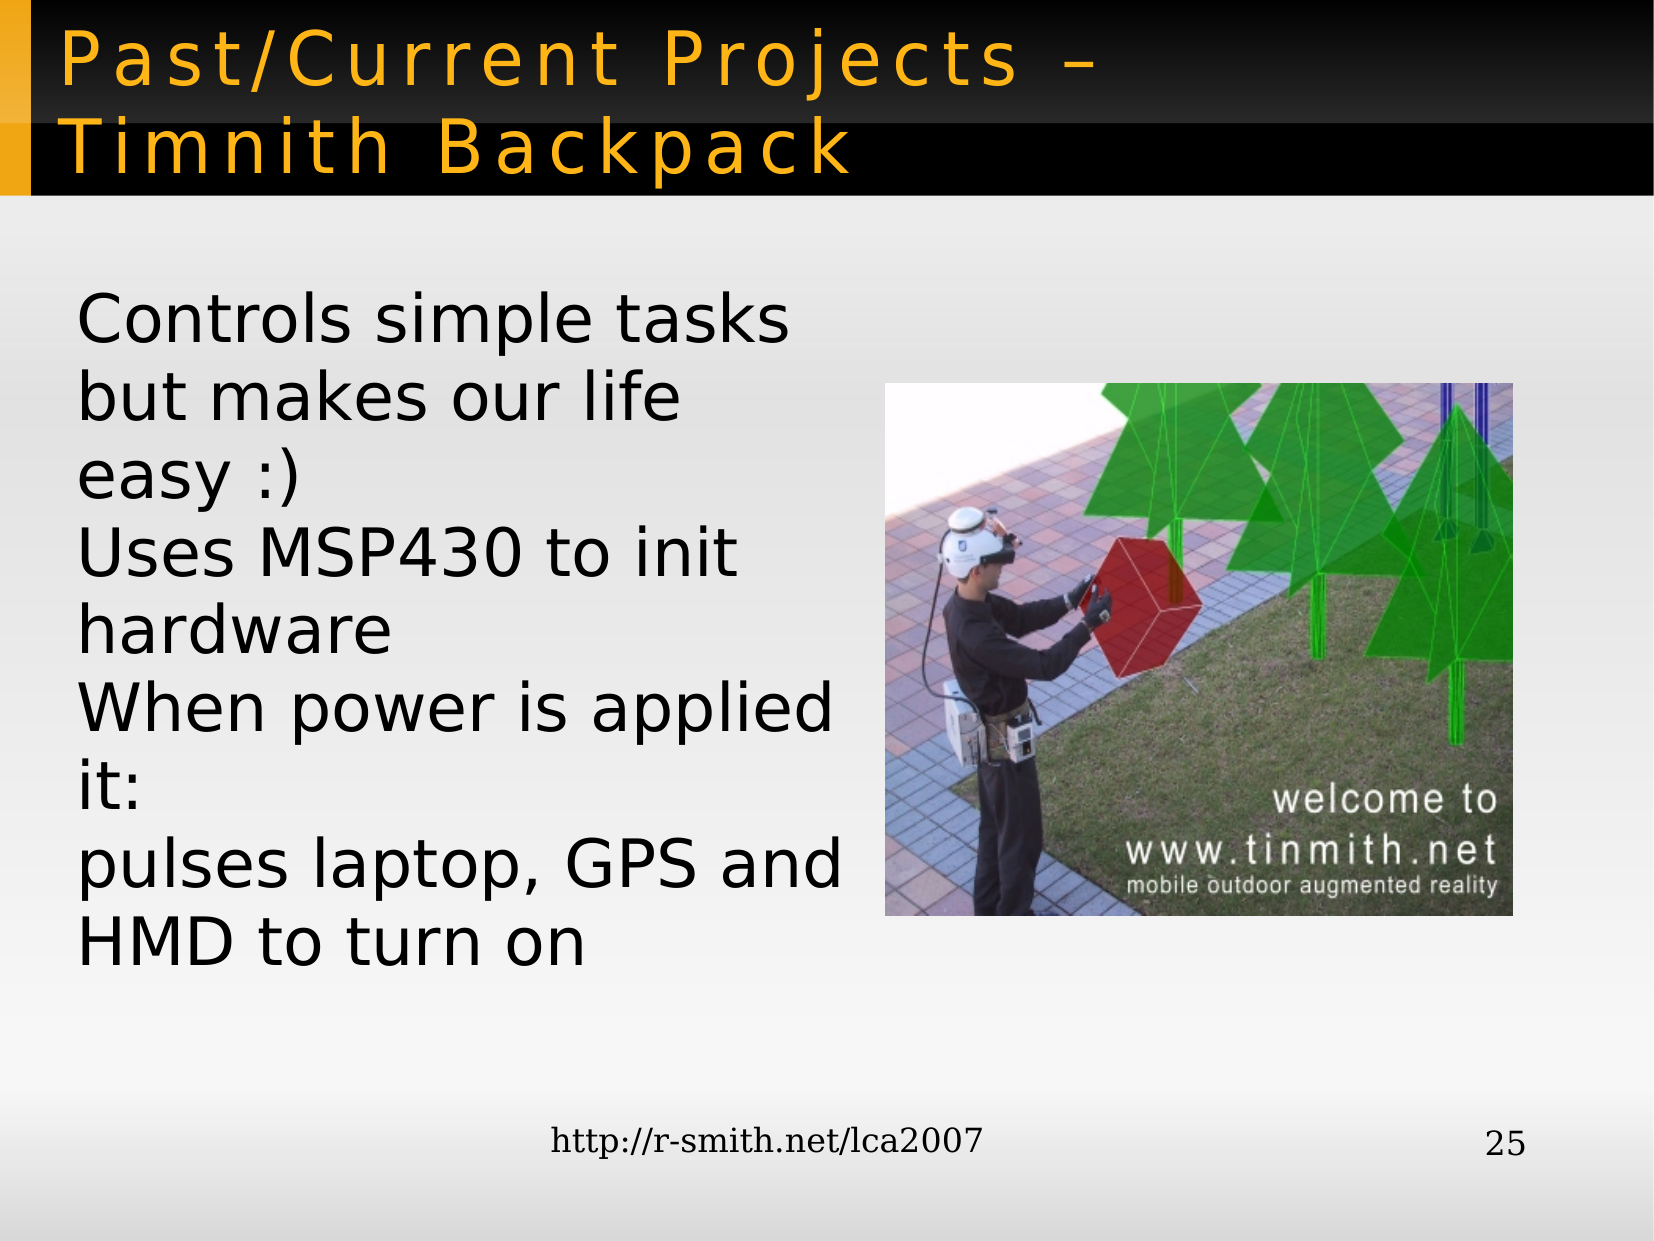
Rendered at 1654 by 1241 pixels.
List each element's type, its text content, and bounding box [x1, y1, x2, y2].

title Past/Current Projects – Timnith Backpack [59, 16, 1270, 191]
picture [0, 0, 1654, 1241]
subtitle Controls simple tasks but makes our life easy :) Uses MSP430 to init hardware When power is applied it: pulses laptop, GPS and HMD to turn on [76, 236, 857, 1182]
